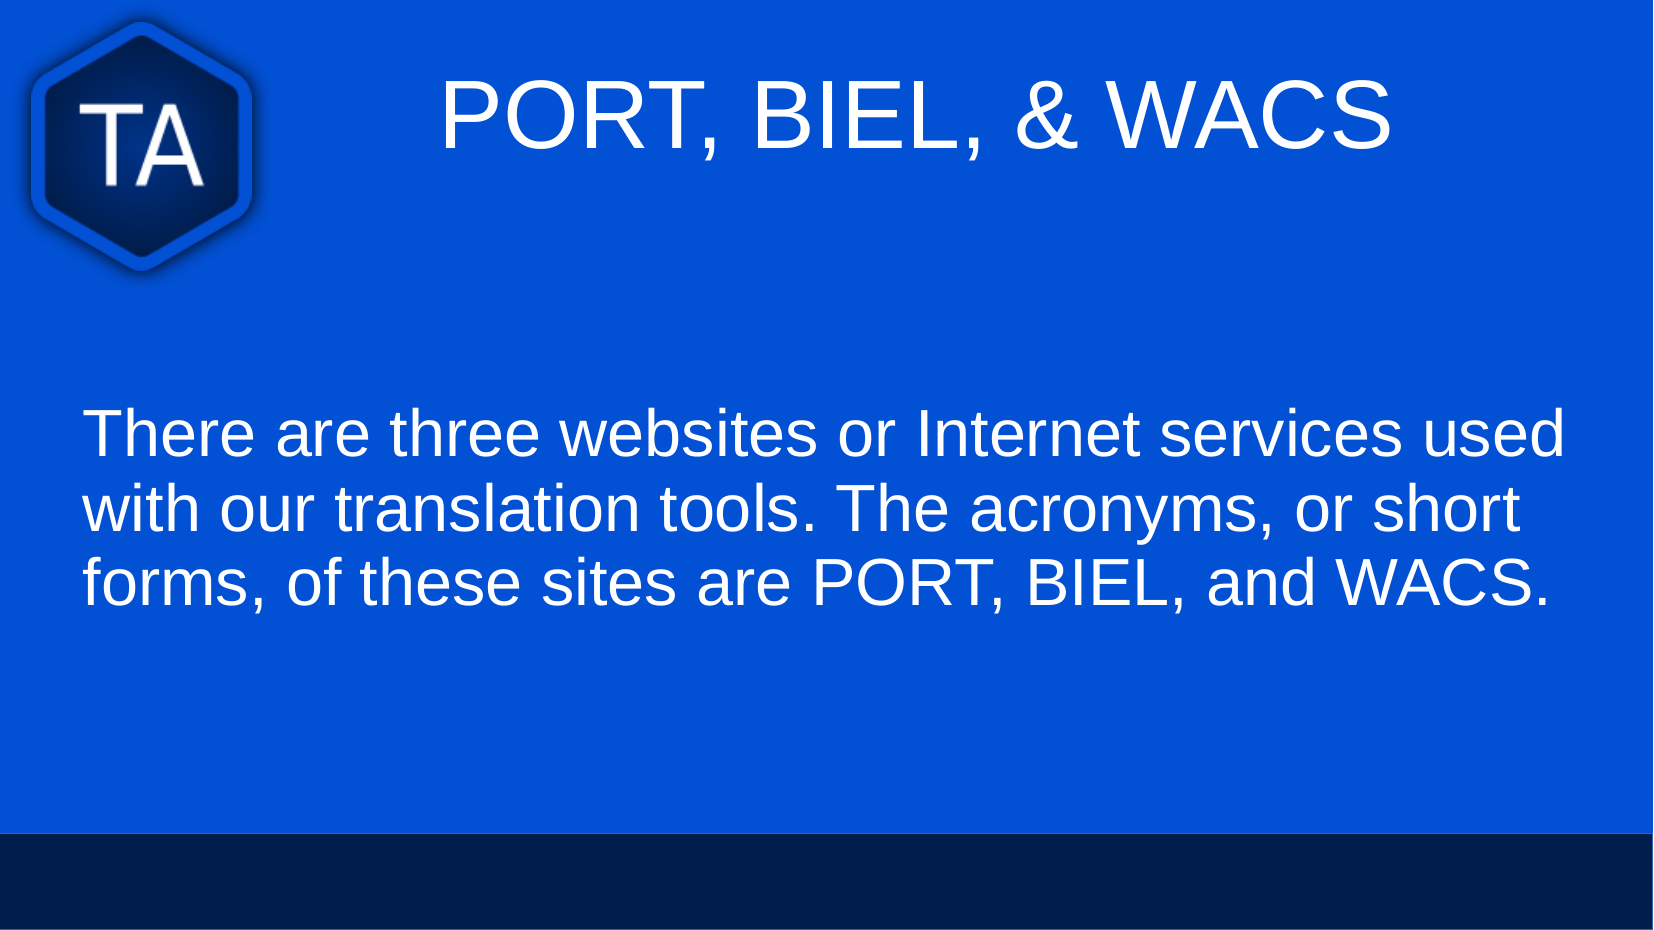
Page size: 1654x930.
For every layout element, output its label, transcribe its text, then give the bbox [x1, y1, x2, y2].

title PORT, BIEL, & WACS [263, 37, 1571, 193]
list There are three websites or Internet services used with our translation tools. The acronyms, or short forms, of these sites are PORT, BIEL, and WACS. [82, 258, 1571, 757]
picture [31, 22, 252, 271]
